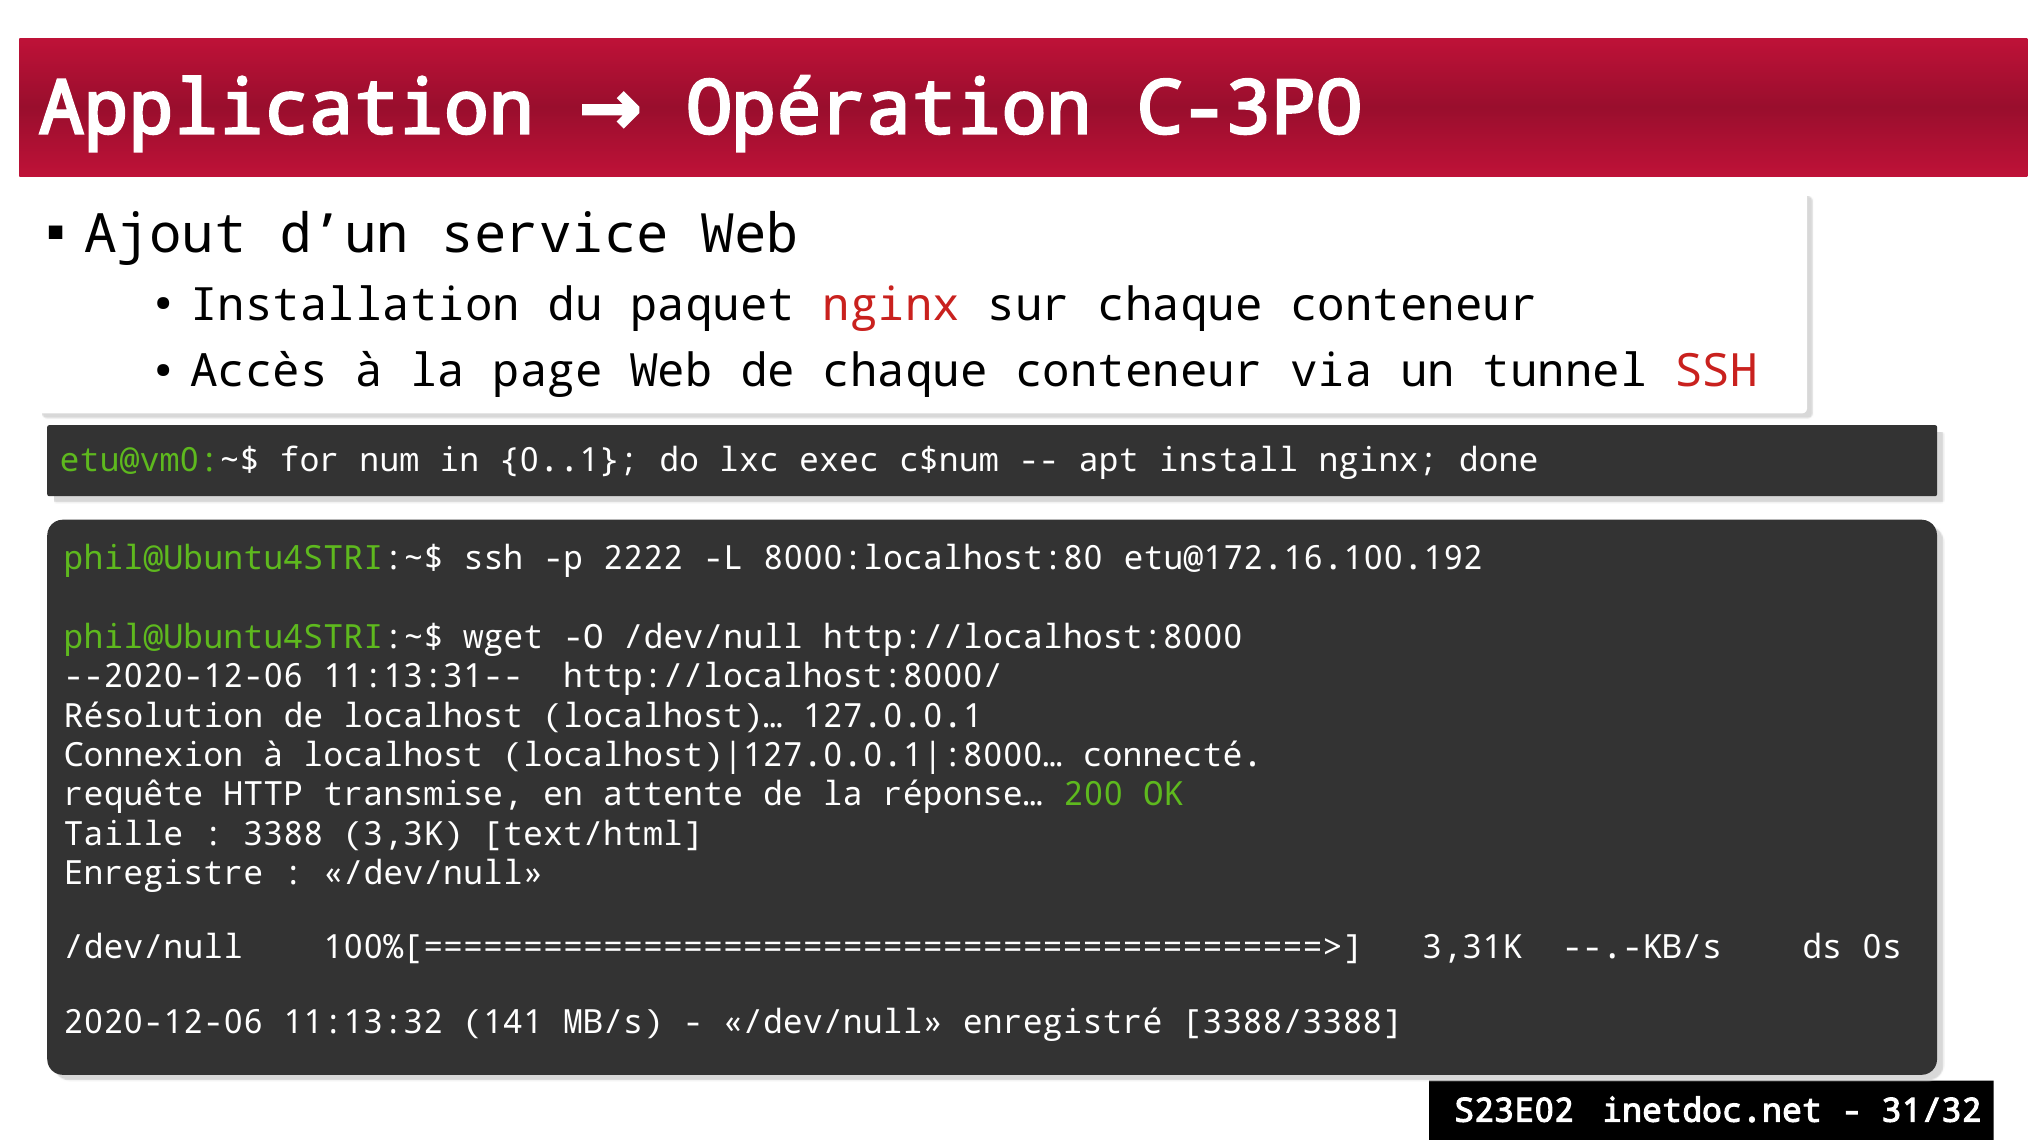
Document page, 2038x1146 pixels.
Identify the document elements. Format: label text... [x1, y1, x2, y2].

text_box Ajout d’un service Web Installation du paquet nginx sur chaque conteneur Accès à la page Web de chaque conteneur via un tunnel SSH [35, 188, 1808, 414]
text_box Application → Opération C-3PO [19, 38, 2028, 177]
text_box etu@vm0:~$ for num in {0..1}; do lxc exec c$num -- apt install nginx; done [47, 425, 1938, 497]
text_box S23E02 inetdoc.net - <numéro>/32 [1429, 1080, 1994, 1140]
text_box phil@Ubuntu4STRI:~$ ssh -p 2222 -L 8000:localhost:80 etu@172.16.100.192 phil@Ubuntu4STRI:~$ wget -O /dev/null http://localhost:8000 --2020-12-06 11:13:31-- http://localhost:8000/ Résolution de localhost (localhost)… 127.0.0.1 Connexion à localhost (localhost)|127.0.0.1|:8000… connecté. requête HTTP transmise, en attente de la réponse… 200 OK Taille : 3388 (3,3K) [text/html] Enregistre : «/dev/null» /dev/null 100%[=============================================>] 3,31K --.-KB/s ds 0s 2020-12-06 11:13:32 (141 MB/s) - «/dev/null» enregistré [3388/3388] [47, 519, 1938, 1075]
